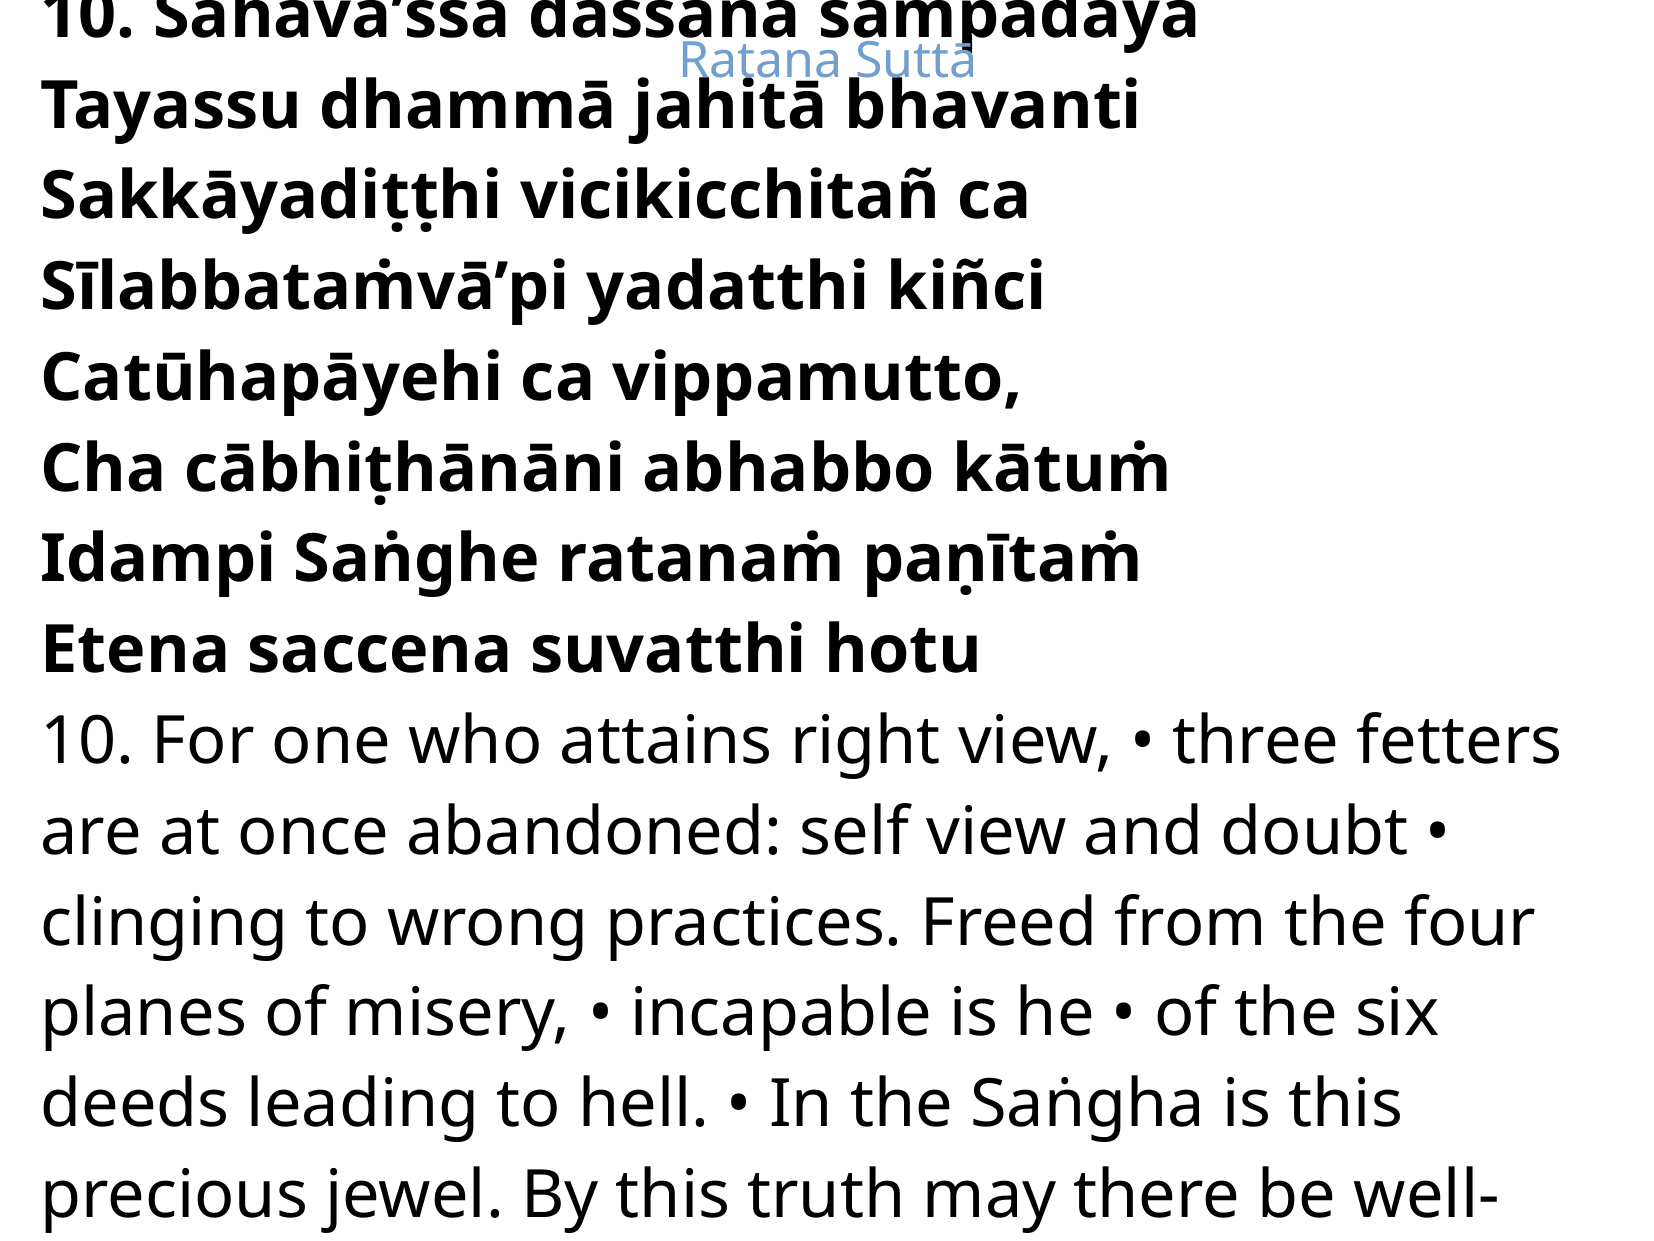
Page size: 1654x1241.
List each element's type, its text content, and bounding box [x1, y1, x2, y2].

text_box Ratana Suttā [0, 16, 1654, 97]
text_box 10. Sahāva’ssa dassana sampadāya Tayassu dhammā jahitā bhavanti Sakkāyadiṭṭhi vicikicchitañ ca Sīlabbataṁvā’pi yadatthi kiñci Catūhapāyehi ca vippamutto, Cha cābhiṭhānāni abhabbo kātuṁ Idampi Saṅghe ratanaṁ paṇītaṁ Etena saccena suvatthi hotu 10. For one who attains right view, • three fetters are at once abandoned: self view and doubt • clinging to wrong practices. Freed from the four planes of misery, • incapable is he • of the six deeds leading to hell. • In the Saṅgha is this precious jewel. By this truth may there be well-being! [40, 97, 1631, 1209]
